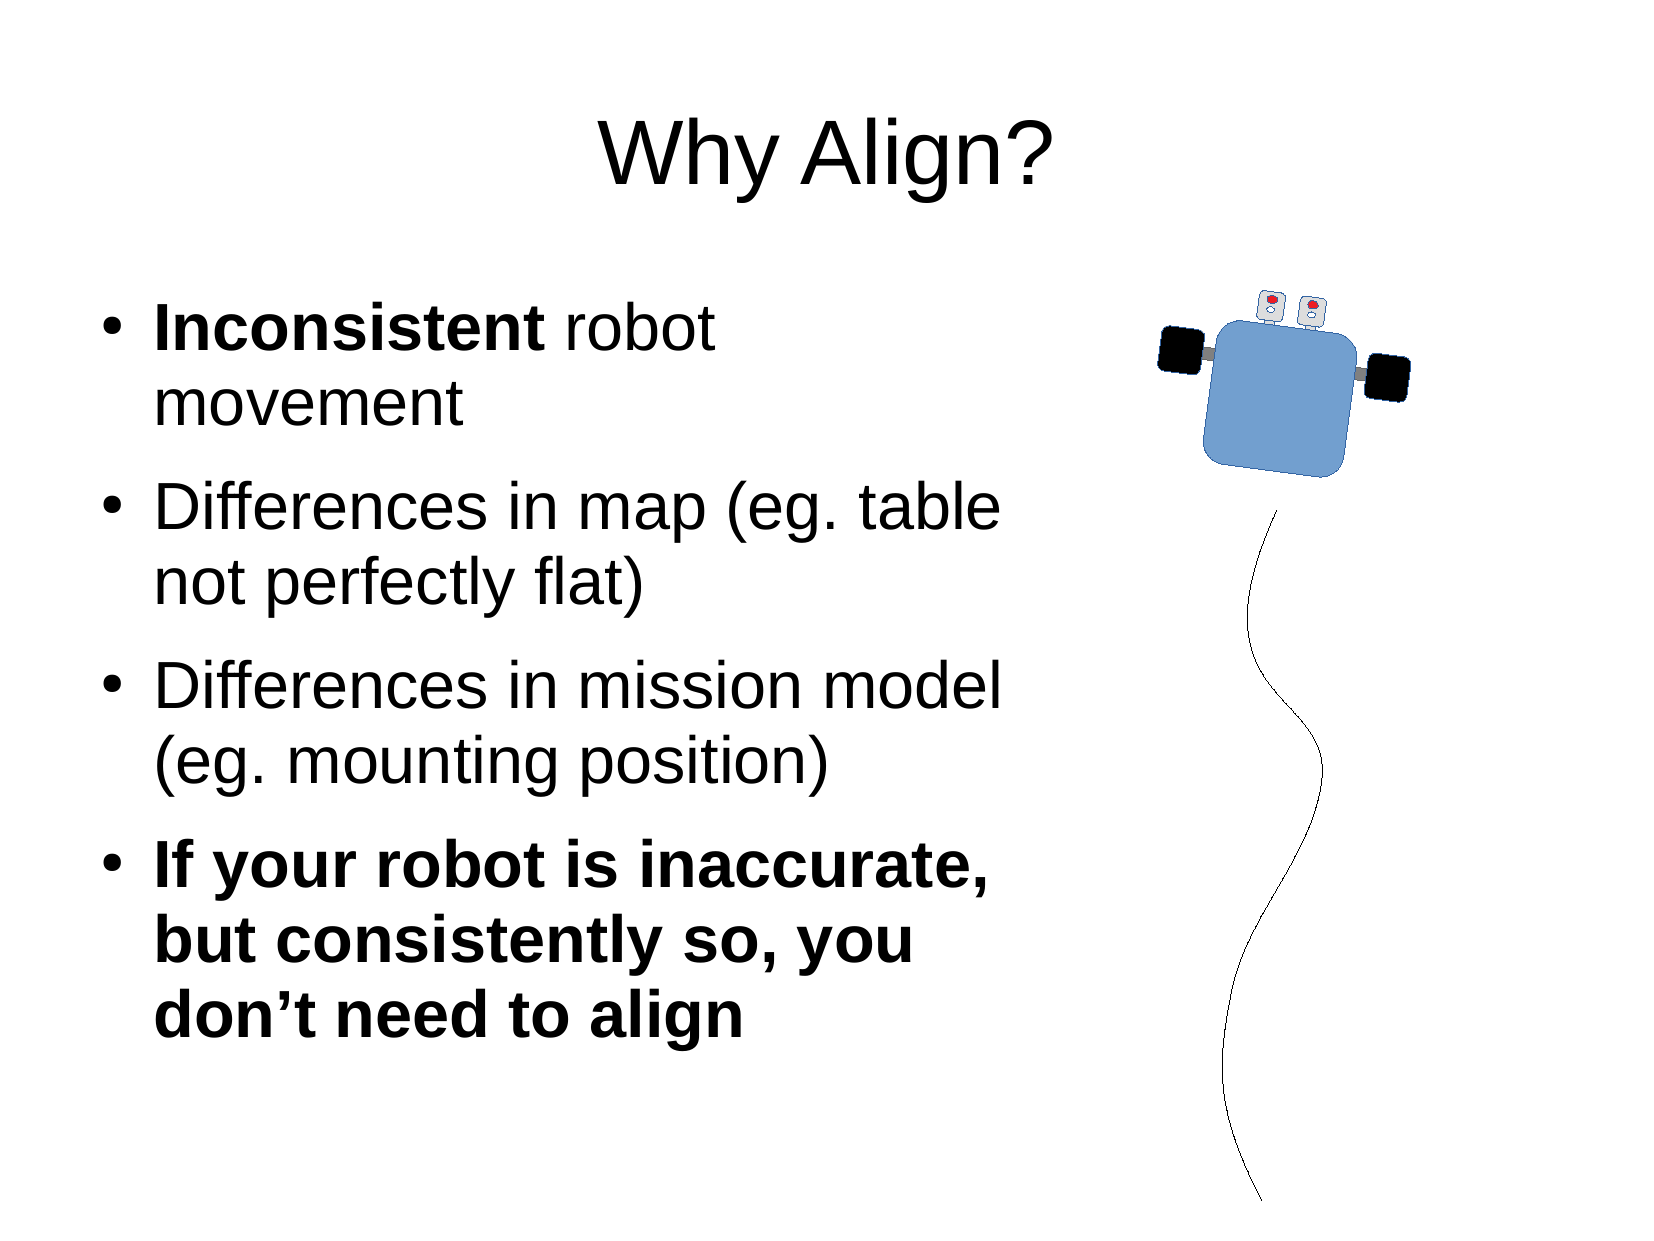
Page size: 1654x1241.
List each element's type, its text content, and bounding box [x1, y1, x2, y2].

text_box [1157, 290, 1411, 478]
list Inconsistent robot movement Differences in map (eg. table not perfectly flat) Differences in mission model (eg. mounting position) If your robot is inaccurate, but consistently so, you don’t need to align [82, 290, 1021, 1111]
title Why Align? [82, 49, 1571, 257]
